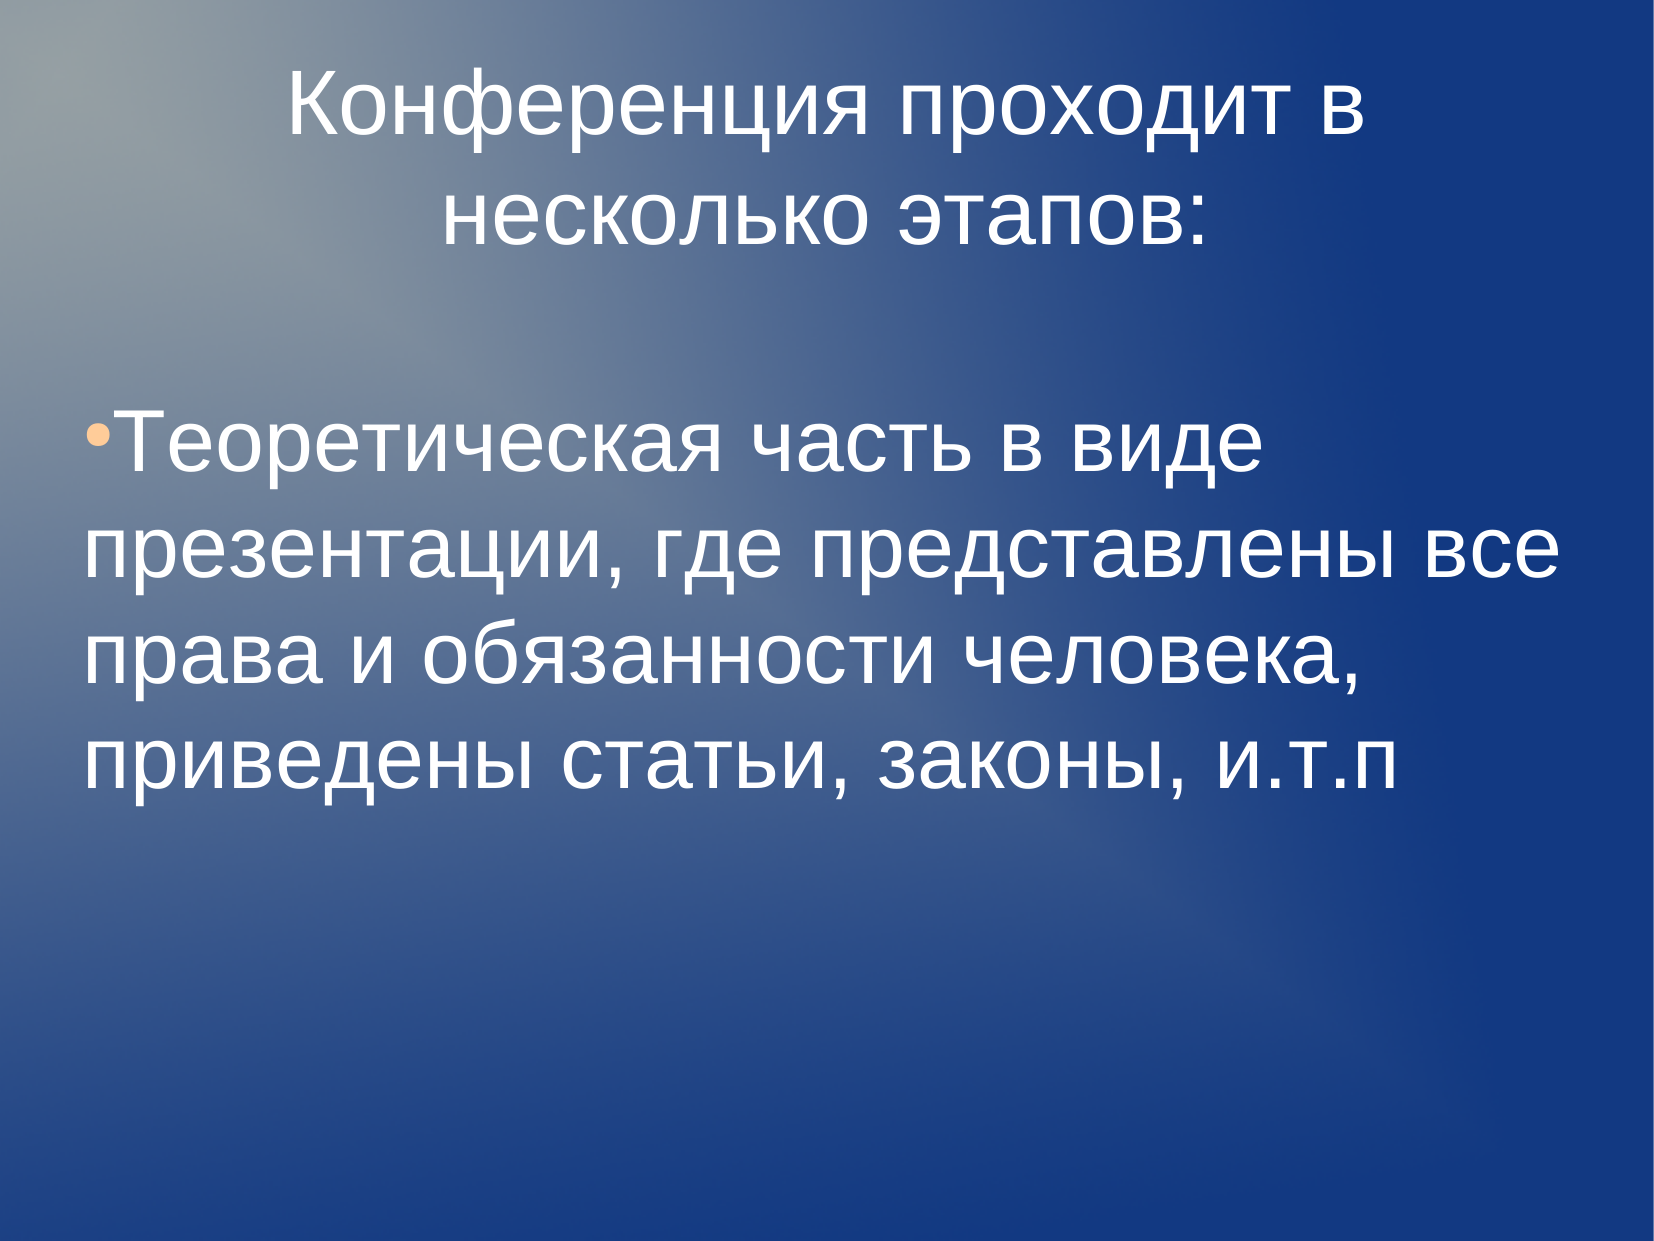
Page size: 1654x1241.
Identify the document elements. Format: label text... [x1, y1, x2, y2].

list Теоретическая часть в виде презентации, где представлены все права и обязанности человека, приведены статьи, законы, и.т.п [82, 383, 1571, 897]
title Конференция проходит в несколько этапов: [82, 49, 1571, 257]
